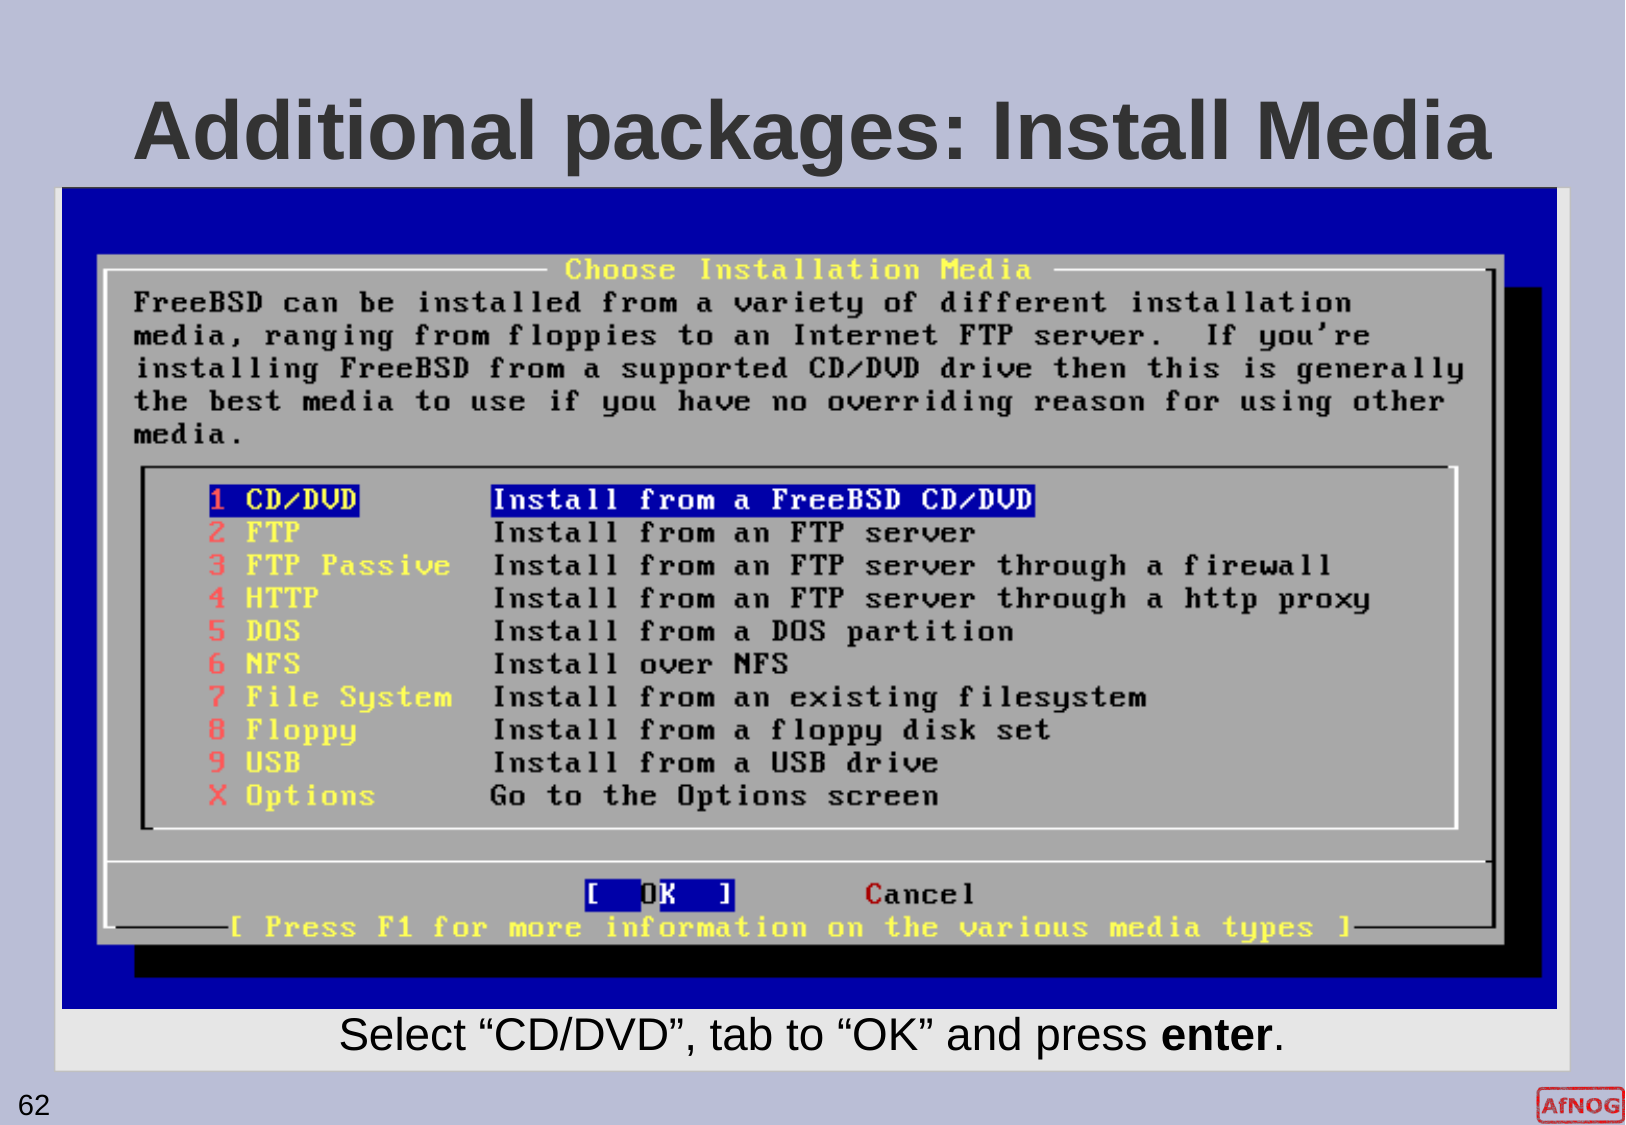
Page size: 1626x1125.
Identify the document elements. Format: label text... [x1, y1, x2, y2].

picture [62, 187, 1557, 1009]
title Additional packages: Install Media [54, 51, 1571, 207]
picture [1535, 1085, 1626, 1125]
text_box Select “CD/DVD”, tab to “OK” and press enter. [118, 1009, 1506, 1067]
